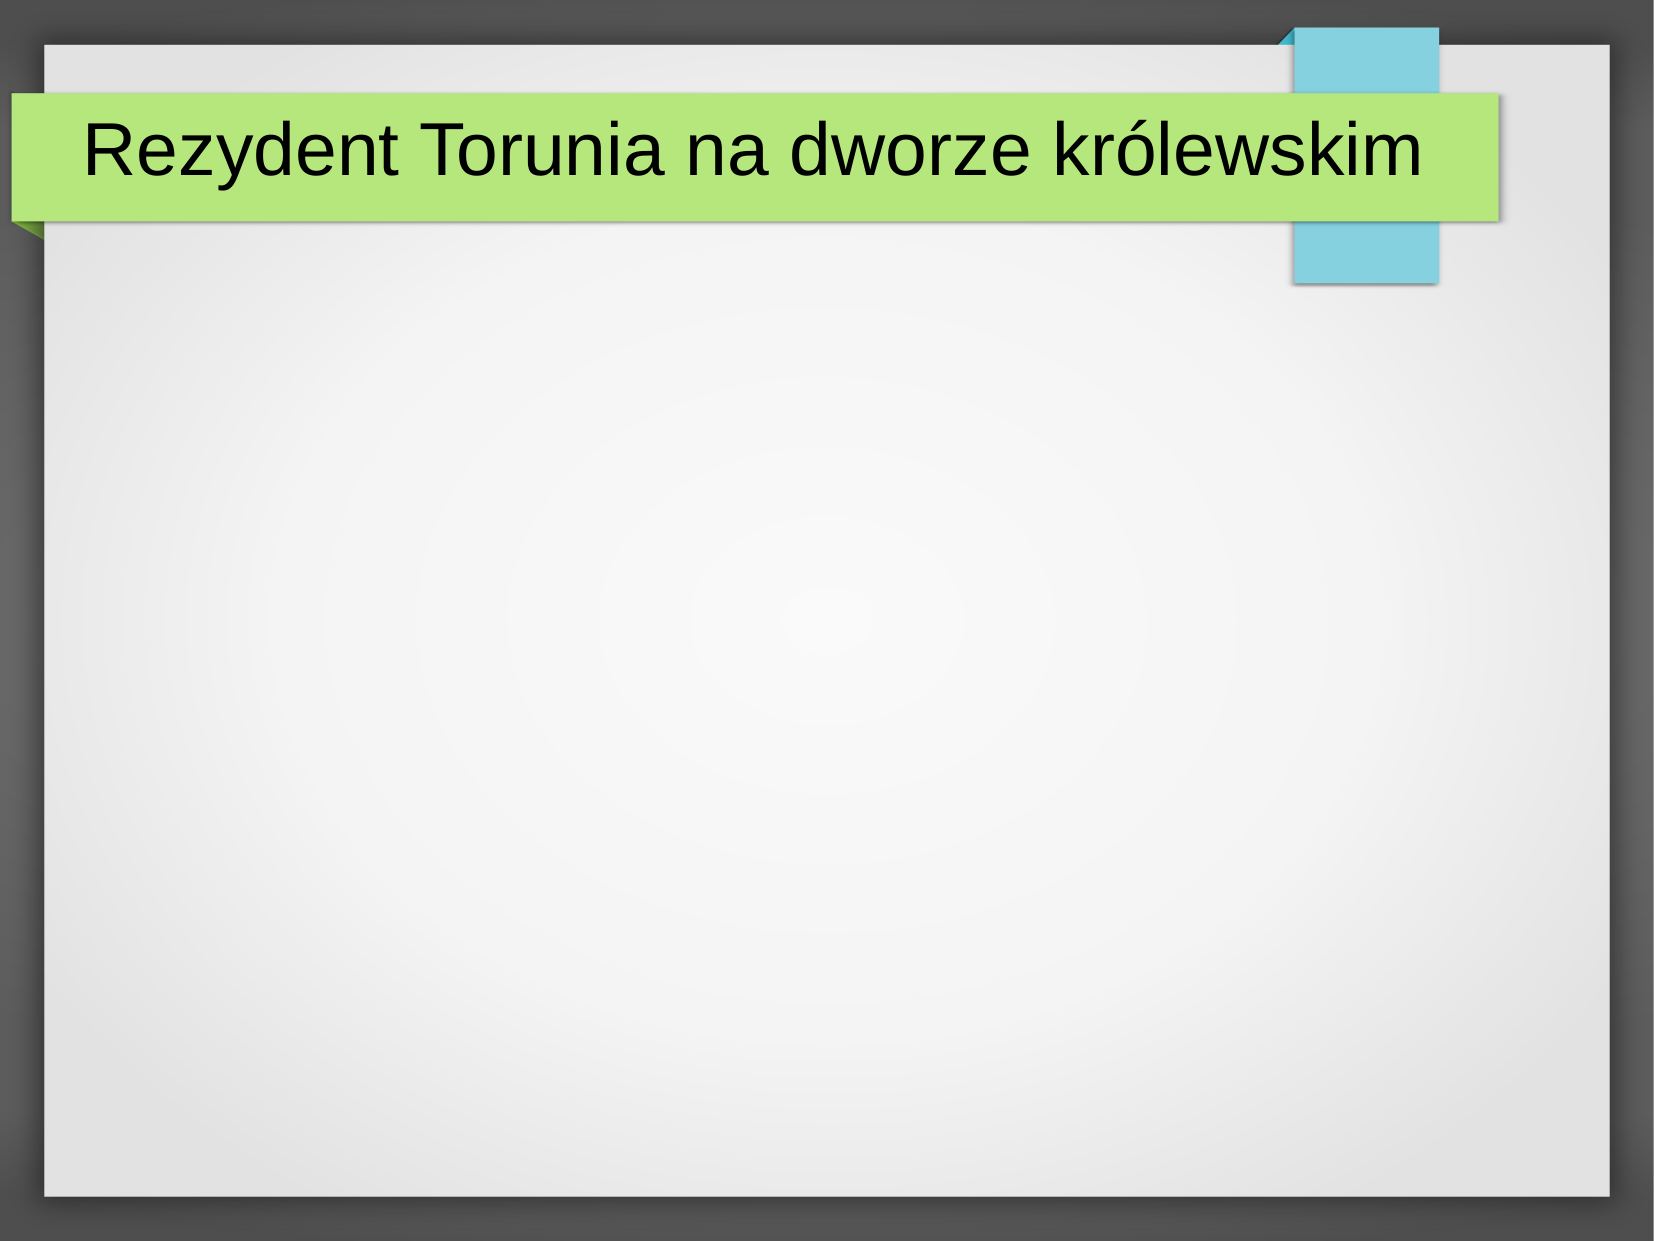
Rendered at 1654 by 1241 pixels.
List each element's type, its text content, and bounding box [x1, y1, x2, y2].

picture [0, 0, 1654, 1241]
title Rezydent Torunia na dworze królewskim [82, 47, 1571, 252]
